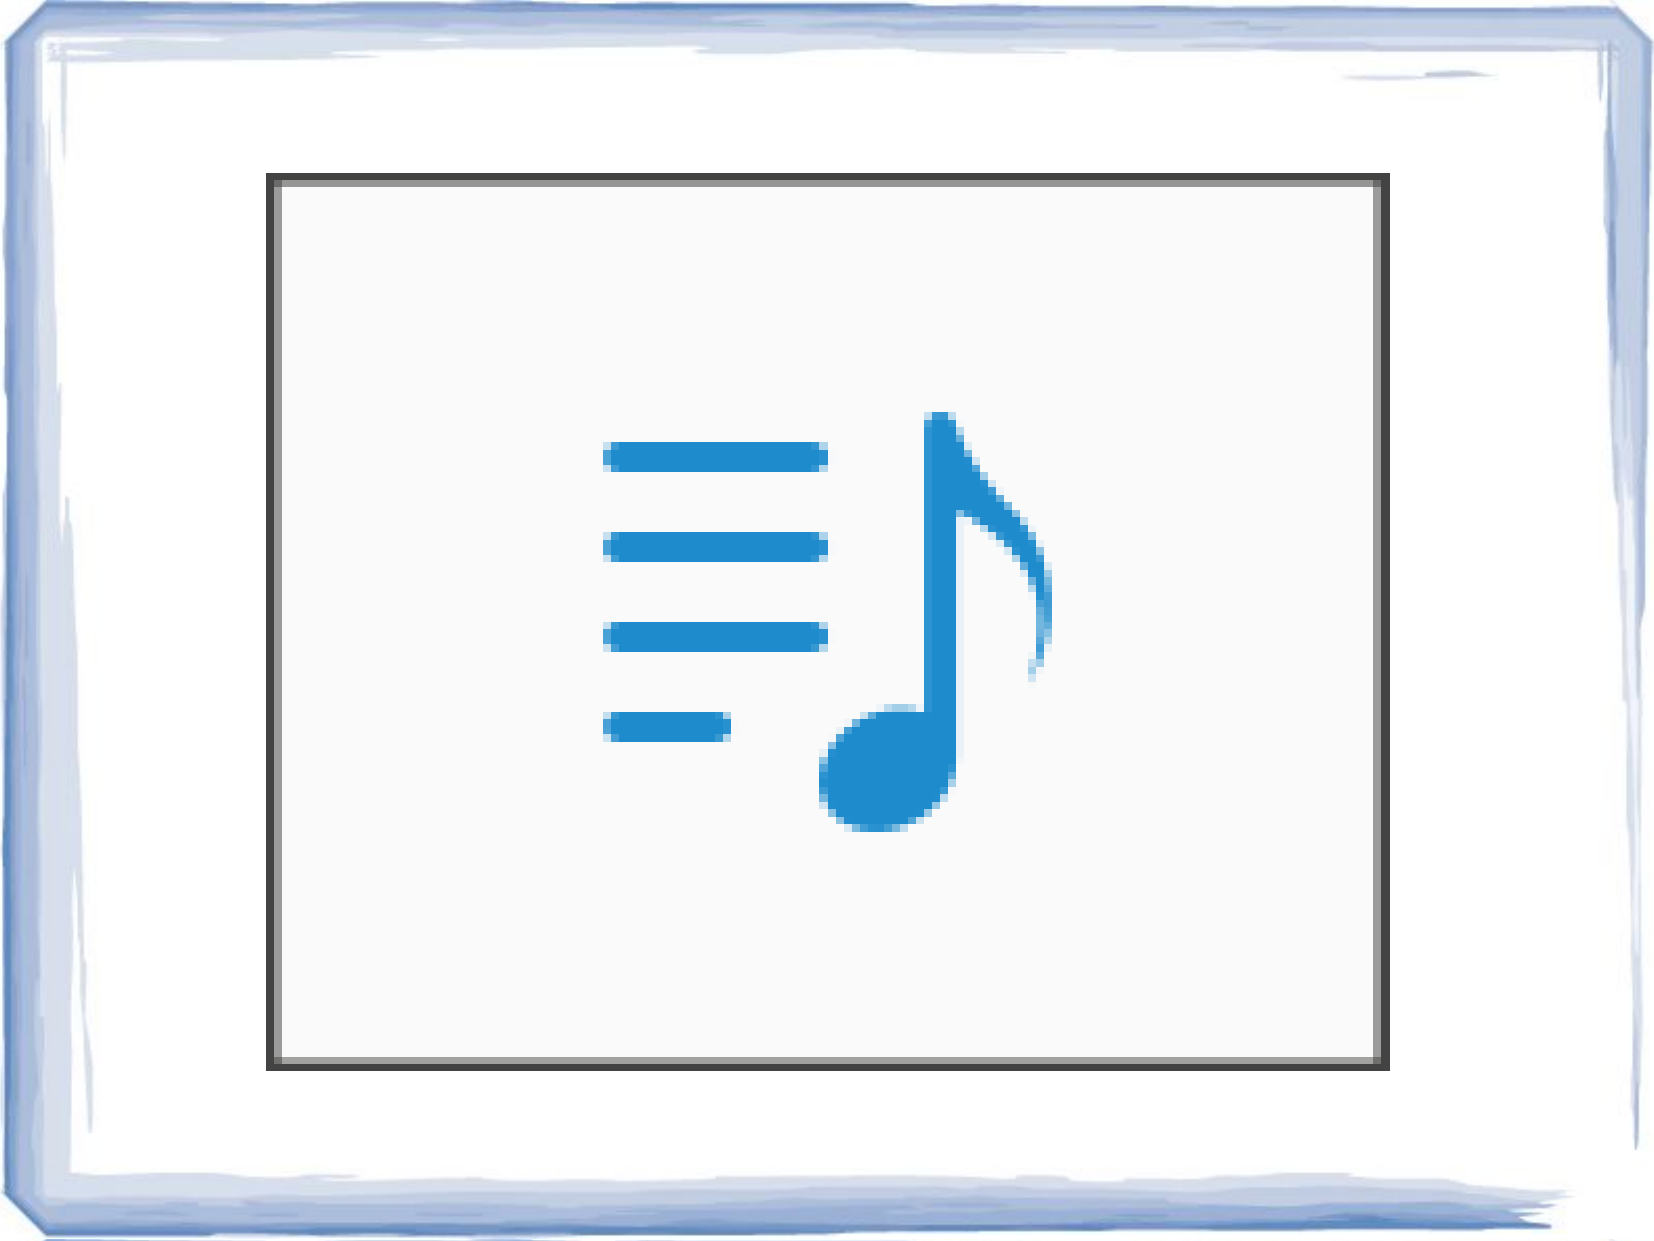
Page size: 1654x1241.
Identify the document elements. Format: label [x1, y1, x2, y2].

picture [0, 0, 1654, 1241]
text_box [265, 172, 1391, 1073]
